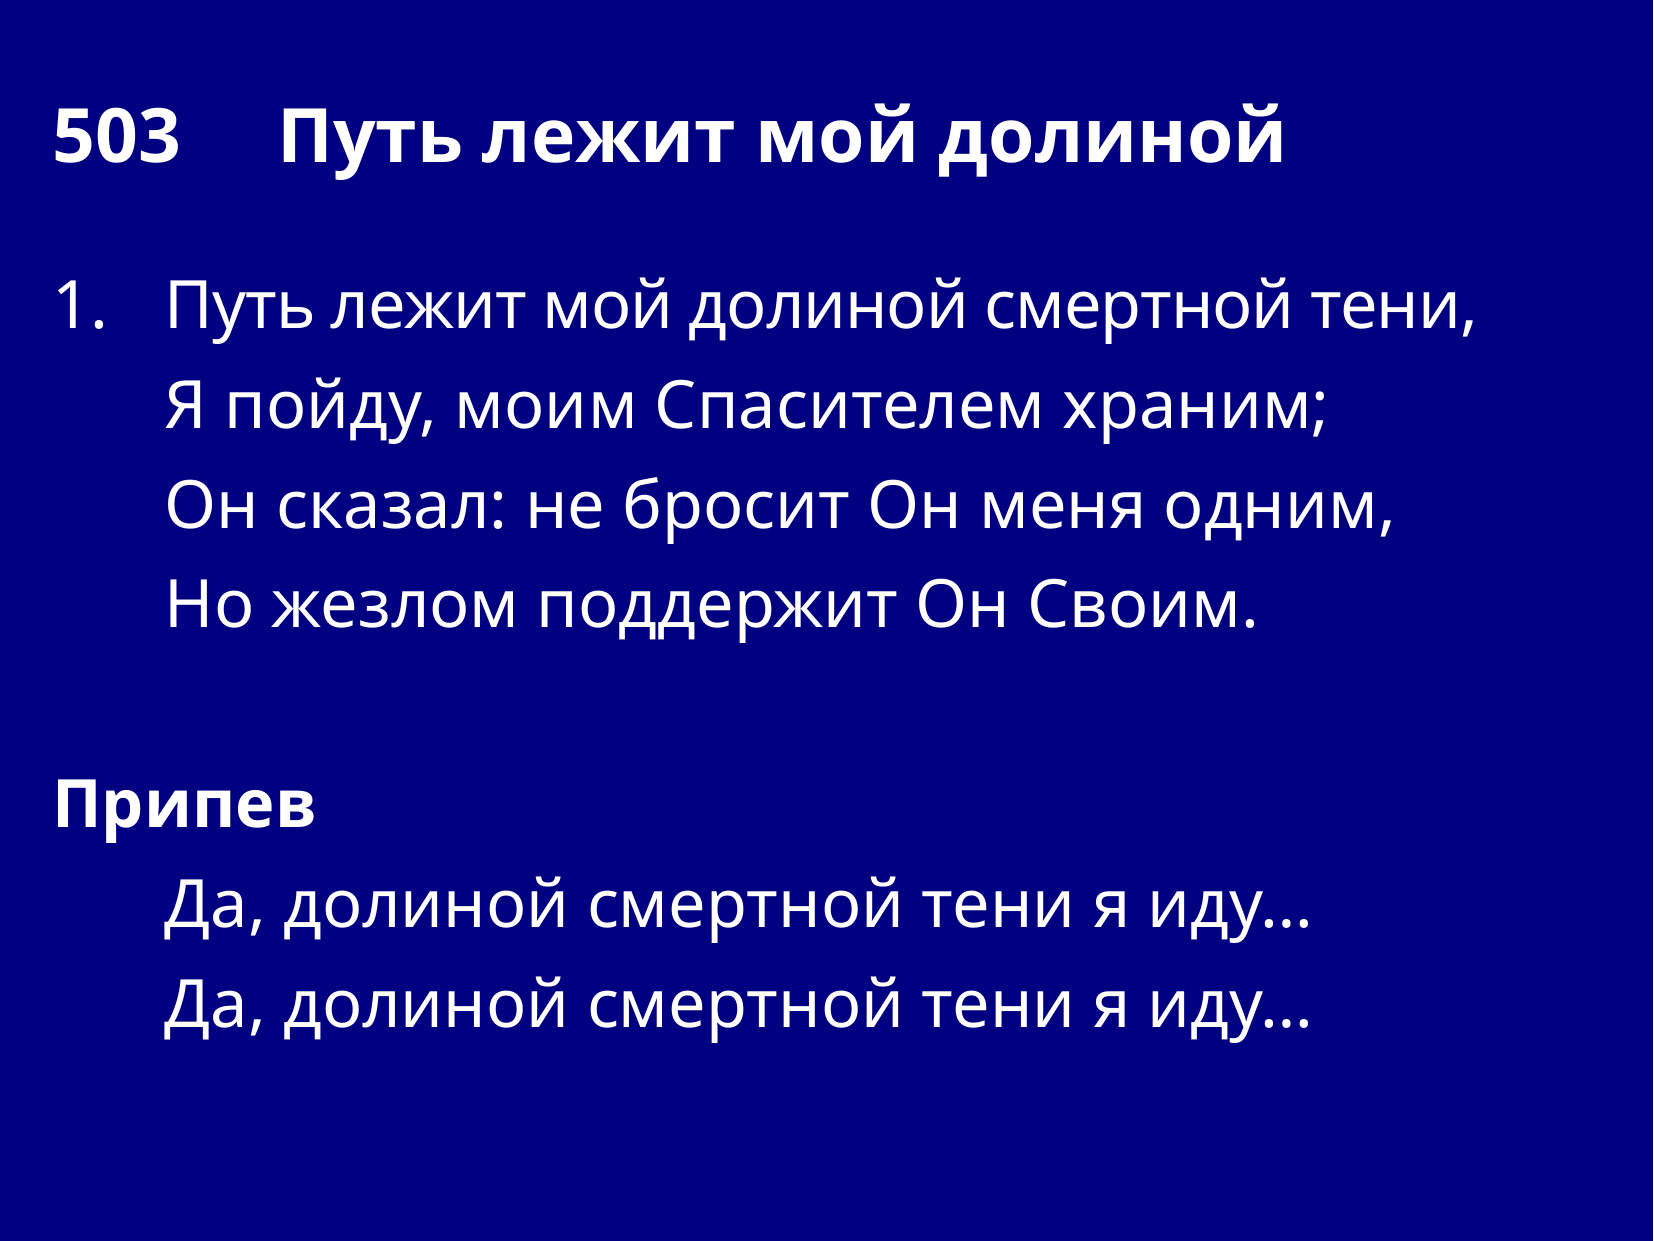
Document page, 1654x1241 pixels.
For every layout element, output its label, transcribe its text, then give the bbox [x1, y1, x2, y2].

text_box 503 Путь лежит мой долиной [37, 75, 1576, 188]
text_box 1. Путь лежит мой долиной смертной тени, Я пойду, моим Спасителем храним; Он сказал: не бросит Он меня одним, Но жезлом поддержит Он Своим. Припев Да, долиной смертной тени я иду… Да, долиной смертной тени я иду… [37, 150, 1653, 1163]
